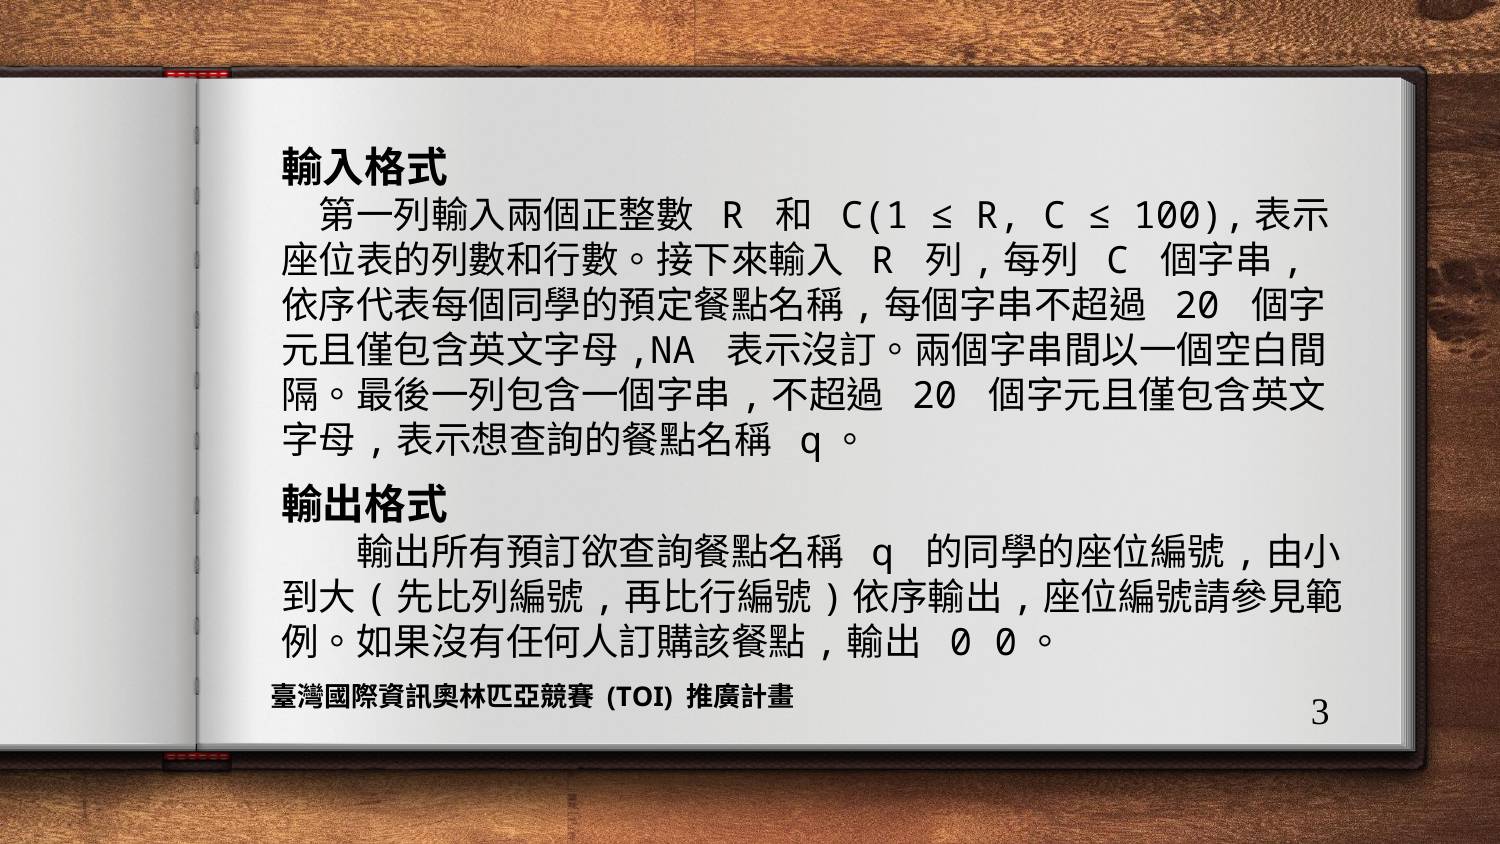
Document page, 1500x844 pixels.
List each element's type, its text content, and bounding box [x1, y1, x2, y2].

text_box 輸出格式 輸出所有預訂欲查詢餐點名稱 q 的同學的座位編號,由小到大(先比列編號,再比行編號)依序輸出,座位編號請參見範例。如果沒有任何人訂購該餐點,輸出 0 0。 [266, 471, 1368, 671]
text_box 輸入格式 第一列輸入兩個正整數 R 和 C(1 ≤ R, C ≤ 100),表示座位表的列數和行數。接下來輸入 R 列,每列 C 個字串,依序代表每個同學的預定餐點名稱,每個字串不超過 20 個字元且僅包含英文字母,NA 表示沒訂。兩個字串間以一個空白間隔。最後一列包含一個字串,不超過 20 個字元且僅包含英文字母,表示想查詢的餐點名稱 q。 [266, 133, 1356, 468]
text_box 3 [1295, 672, 1386, 737]
